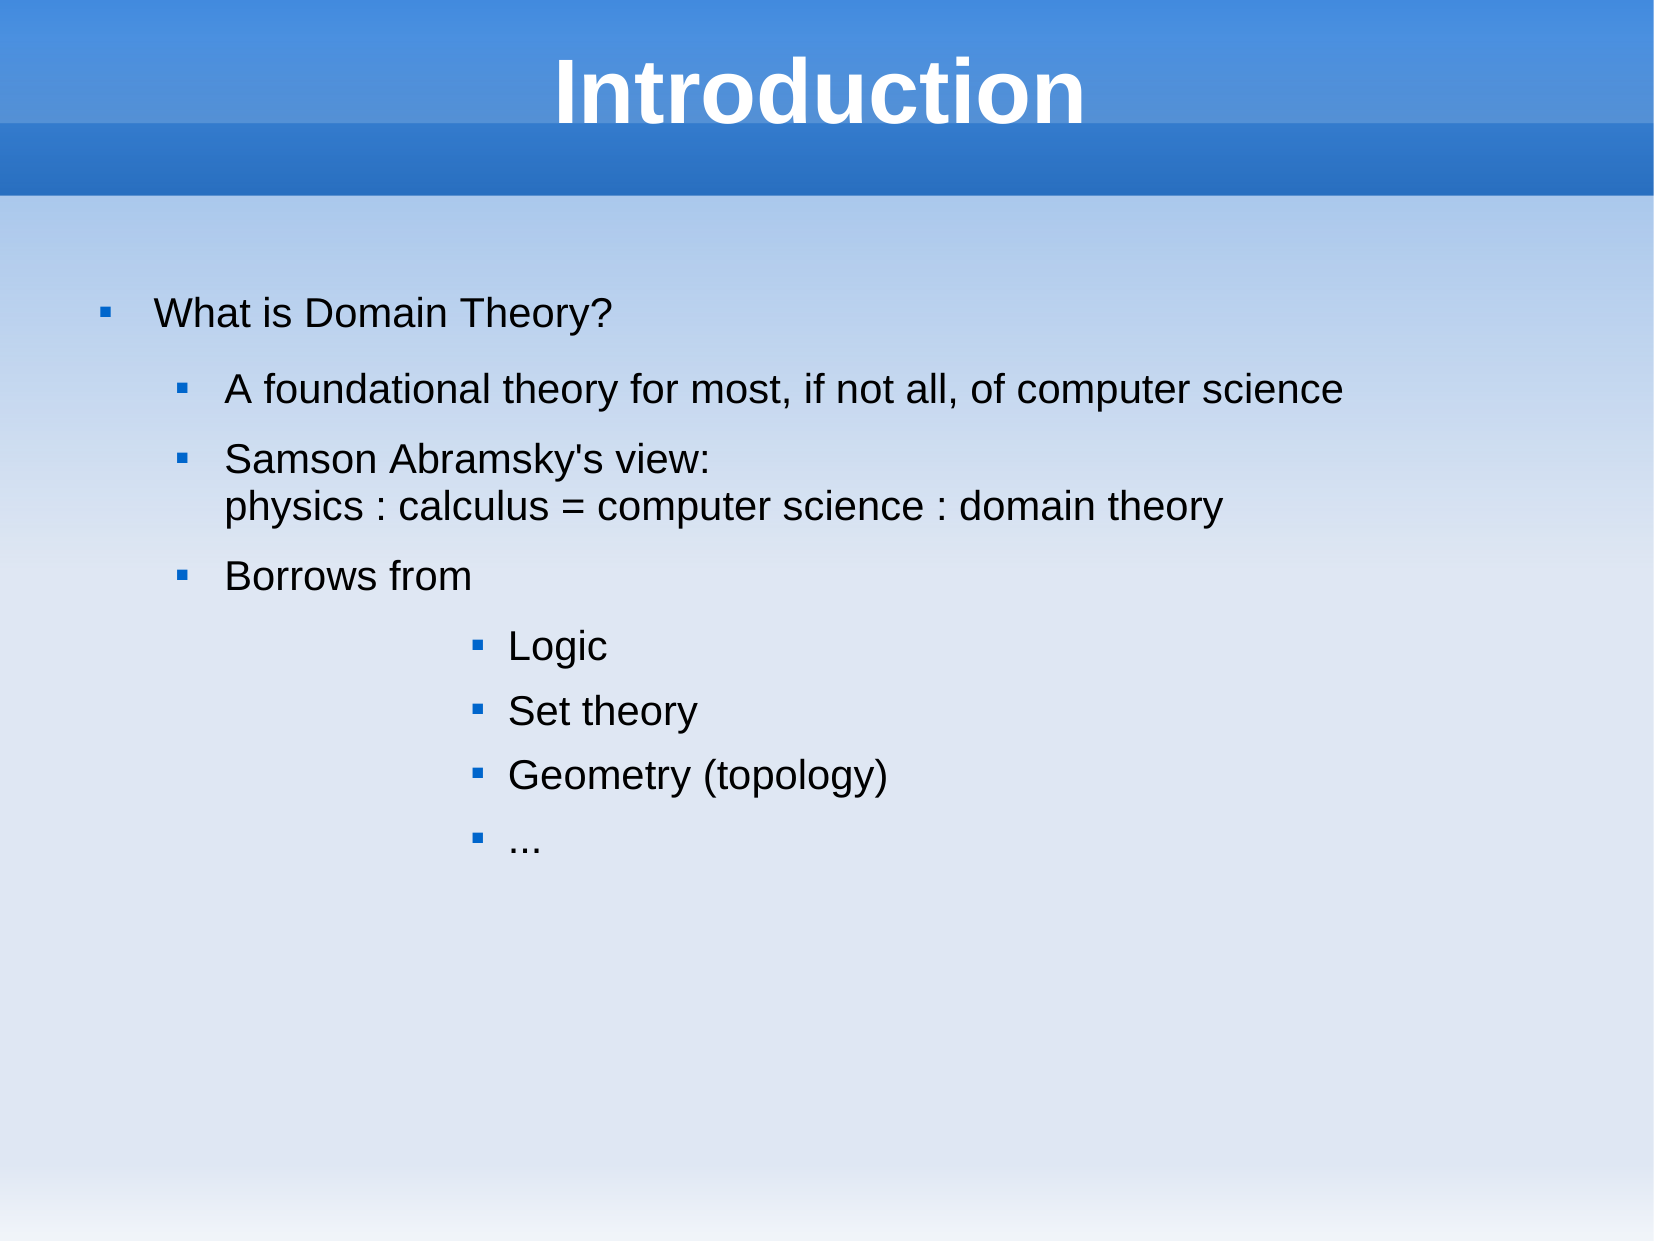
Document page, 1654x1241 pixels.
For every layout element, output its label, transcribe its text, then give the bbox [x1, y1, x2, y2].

title Introduction [76, 0, 1565, 188]
picture [0, 0, 1654, 1241]
list What is Domain Theory? A foundational theory for most, if not all, of computer science Samson Abramsky's view: physics : calculus = computer science : domain theory Borrows from Logic Set theory Geometry (topology) ... [82, 290, 1571, 1109]
